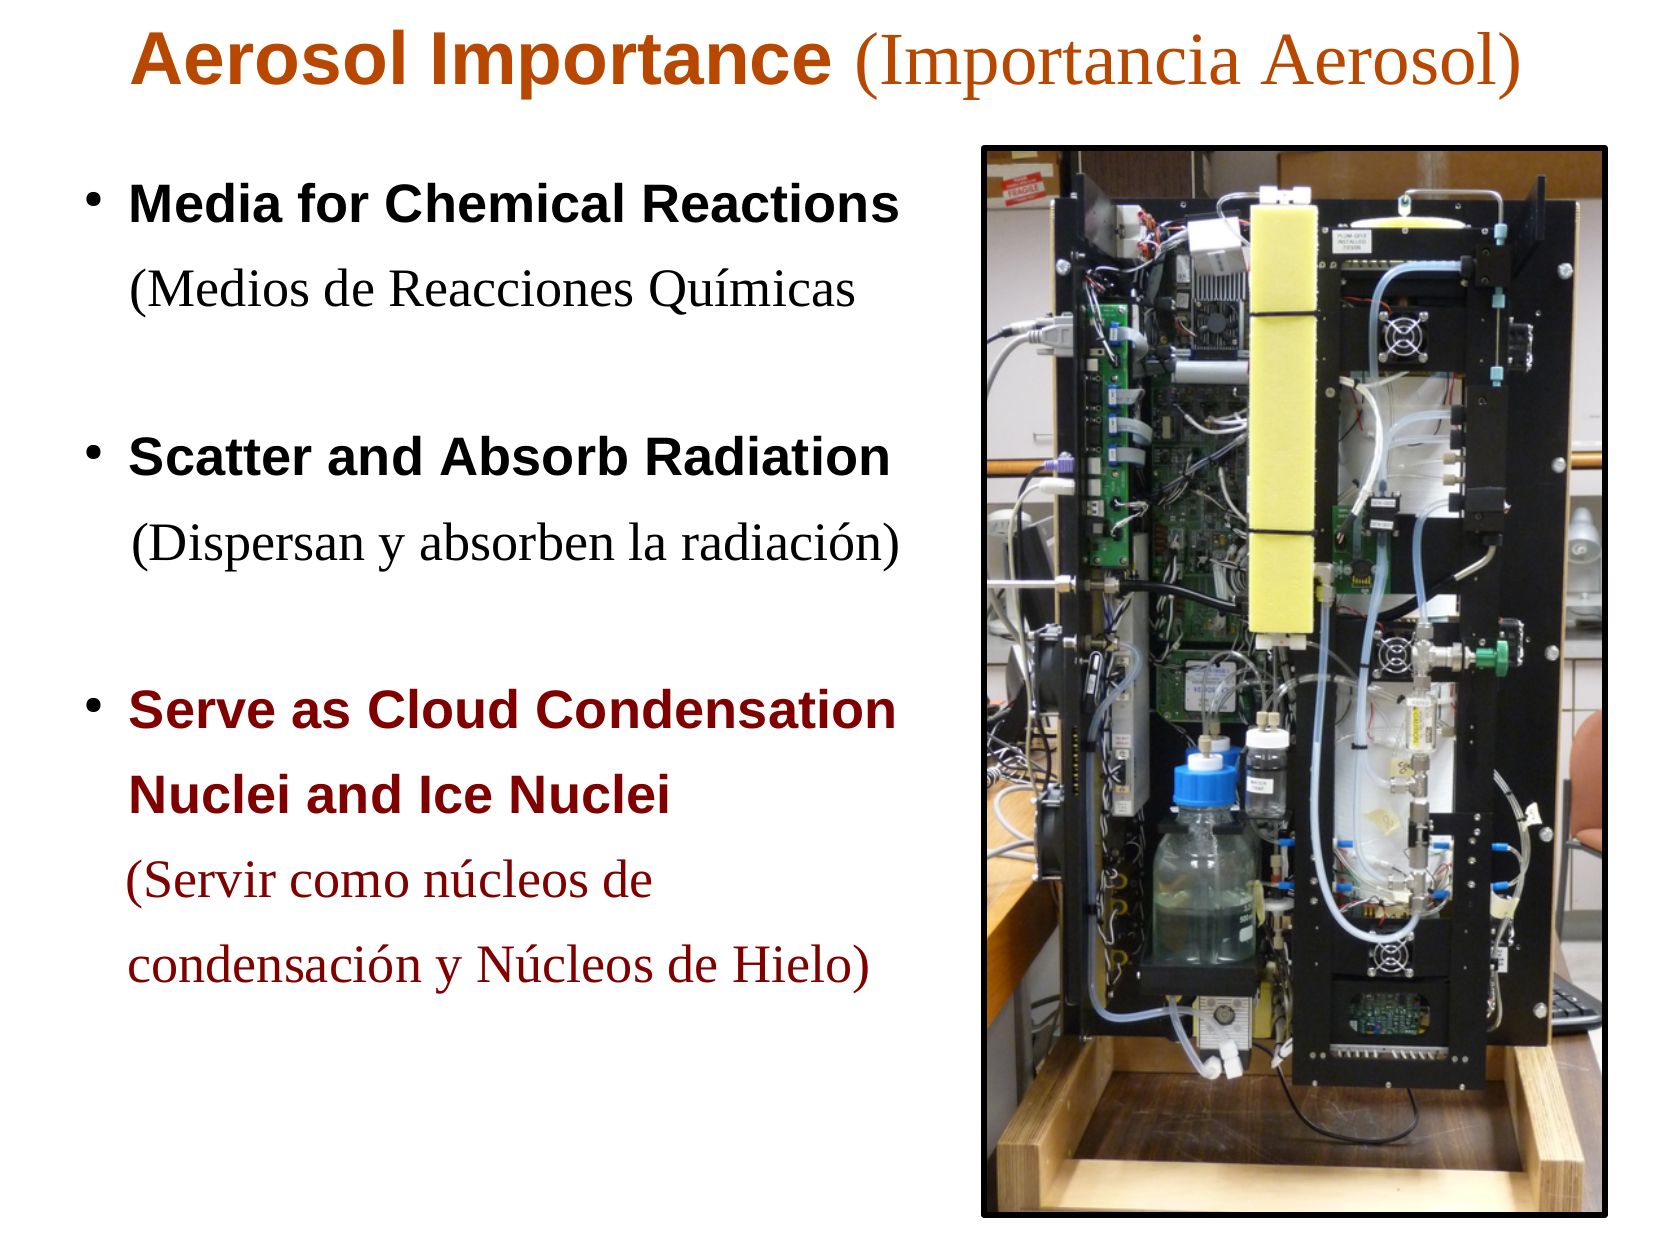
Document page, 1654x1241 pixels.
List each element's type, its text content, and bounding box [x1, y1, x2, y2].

text_box Aerosol Importance (Importancia Aerosol) [0, 15, 1653, 103]
text_box Media for Chemical Reactions (Medios de Reacciones Químicas Scatter and Absorb Radiation (Dispersan y absorben la radiación) Serve as Cloud Condensation Nuclei and Ice Nuclei (Servir como núcleos de condensación y Núcleos de Hielo) [69, 141, 938, 1001]
picture [986, 151, 1602, 1212]
